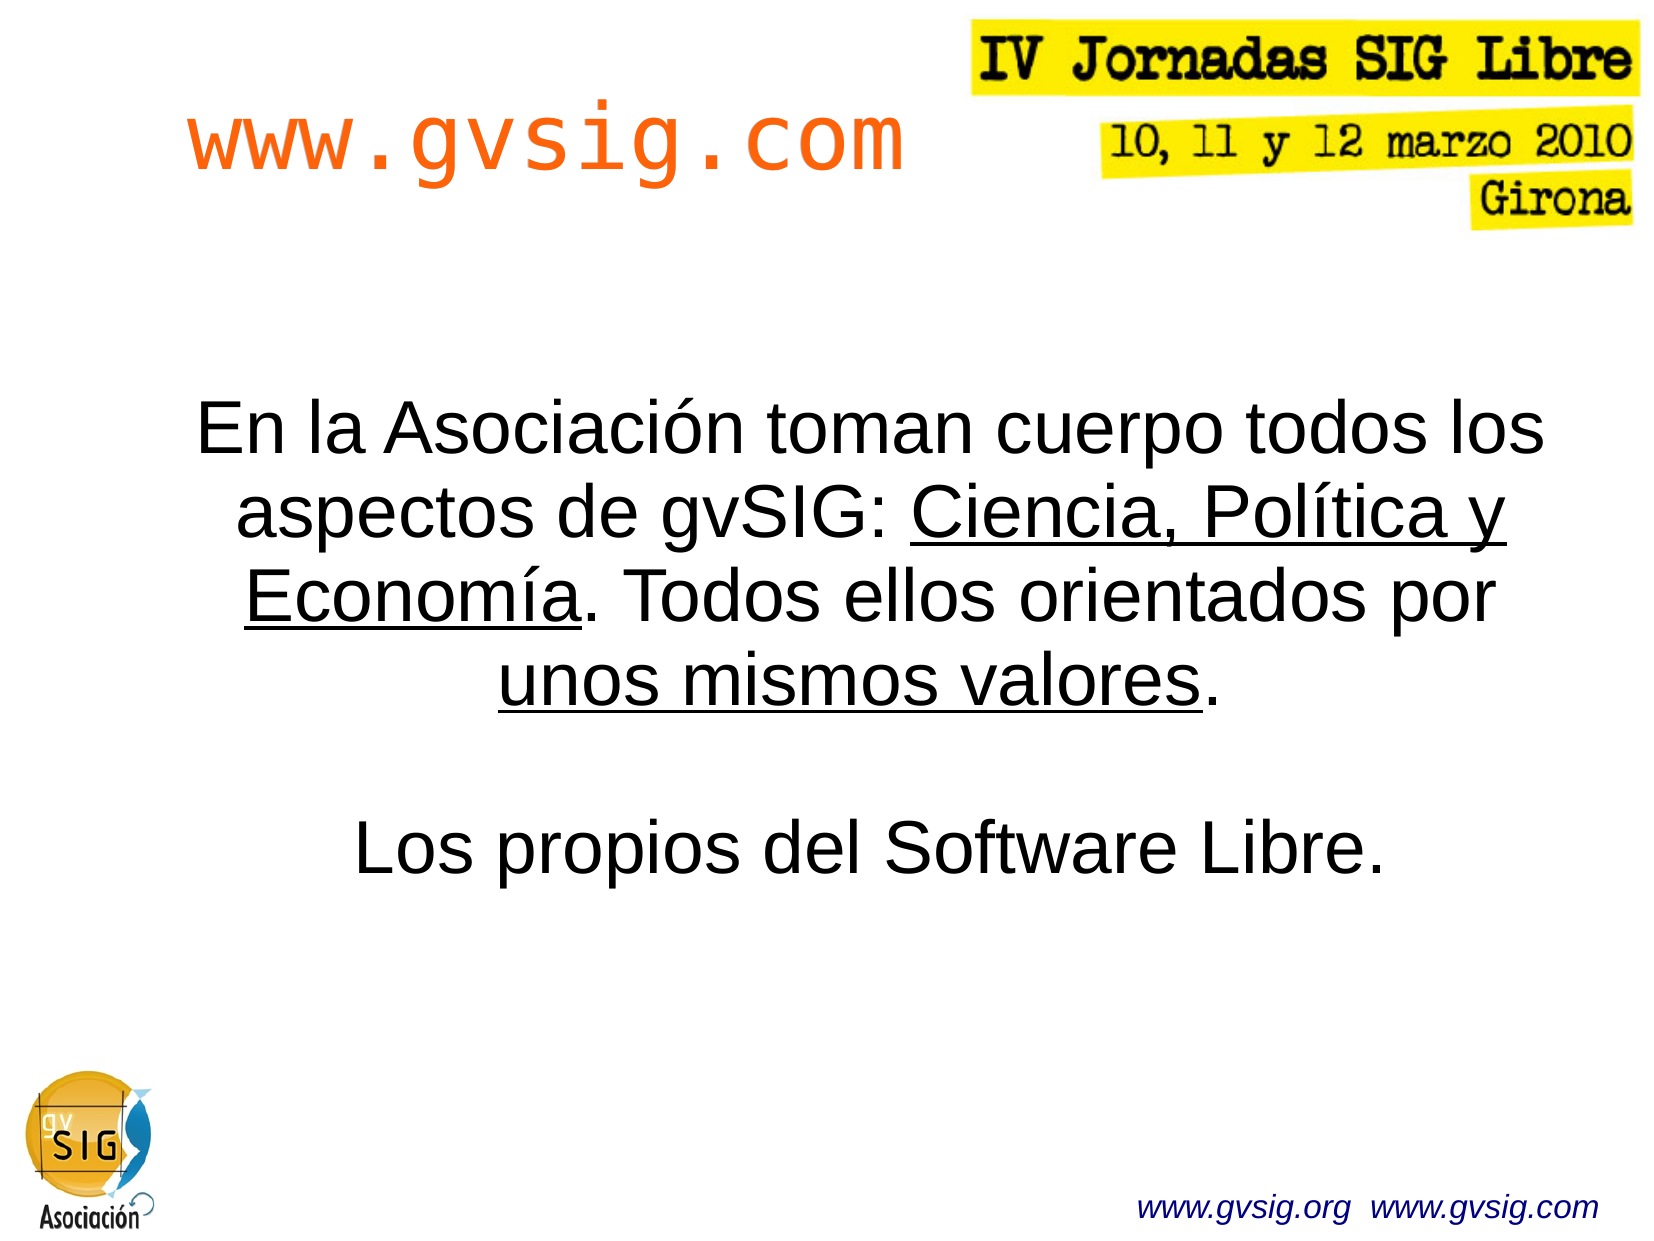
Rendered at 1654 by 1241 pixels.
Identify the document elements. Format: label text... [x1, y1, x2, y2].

picture [0, 1062, 178, 1241]
picture [956, 0, 1654, 276]
text_box En la Asociación toman cuerpo todos los aspectos de gvSIG: Ciencia, Política y Economía. Todos ellos orientados por unos mismos valores. Los propios del Software Libre. [177, 377, 1565, 951]
text_box www.gvsig.com [0, 77, 1253, 200]
